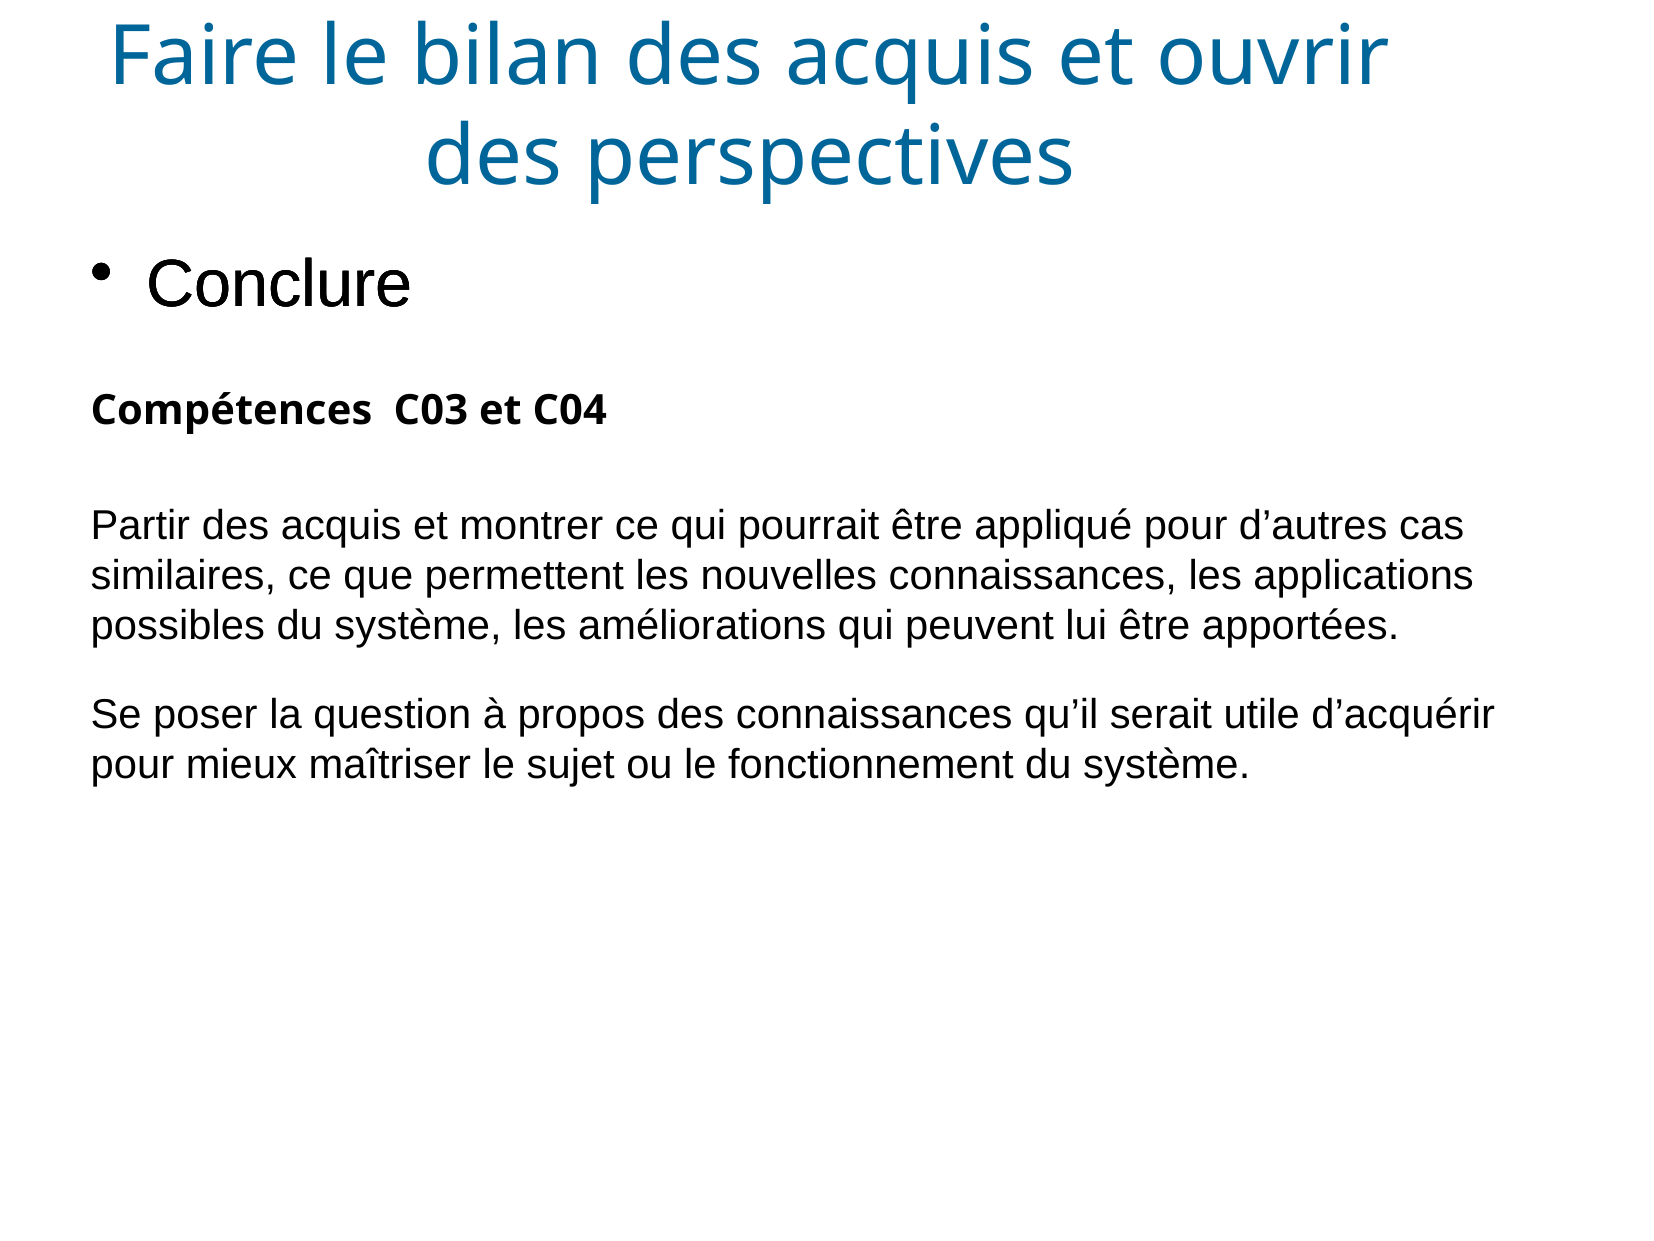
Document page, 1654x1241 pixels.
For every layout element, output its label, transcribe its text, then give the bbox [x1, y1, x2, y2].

text_box Conclure [75, 232, 1341, 335]
text_box Se poser la question à propos des connaissances qu’il serait utile d’acquérir pour mieux maîtriser le sujet ou le fonctionnement du système. [75, 679, 1535, 887]
text_box Compétences C03 et C04 [75, 375, 1535, 446]
text_box Partir des acquis et montrer ce qui pourrait être appliqué pour d’autres cas similaires, ce que permettent les nouvelles connaissances, les applications possibles du système, les améliorations qui peuvent lui être apportées. [75, 490, 1535, 679]
title Faire le bilan des acquis et ouvrir des perspectives [75, 7, 1426, 195]
